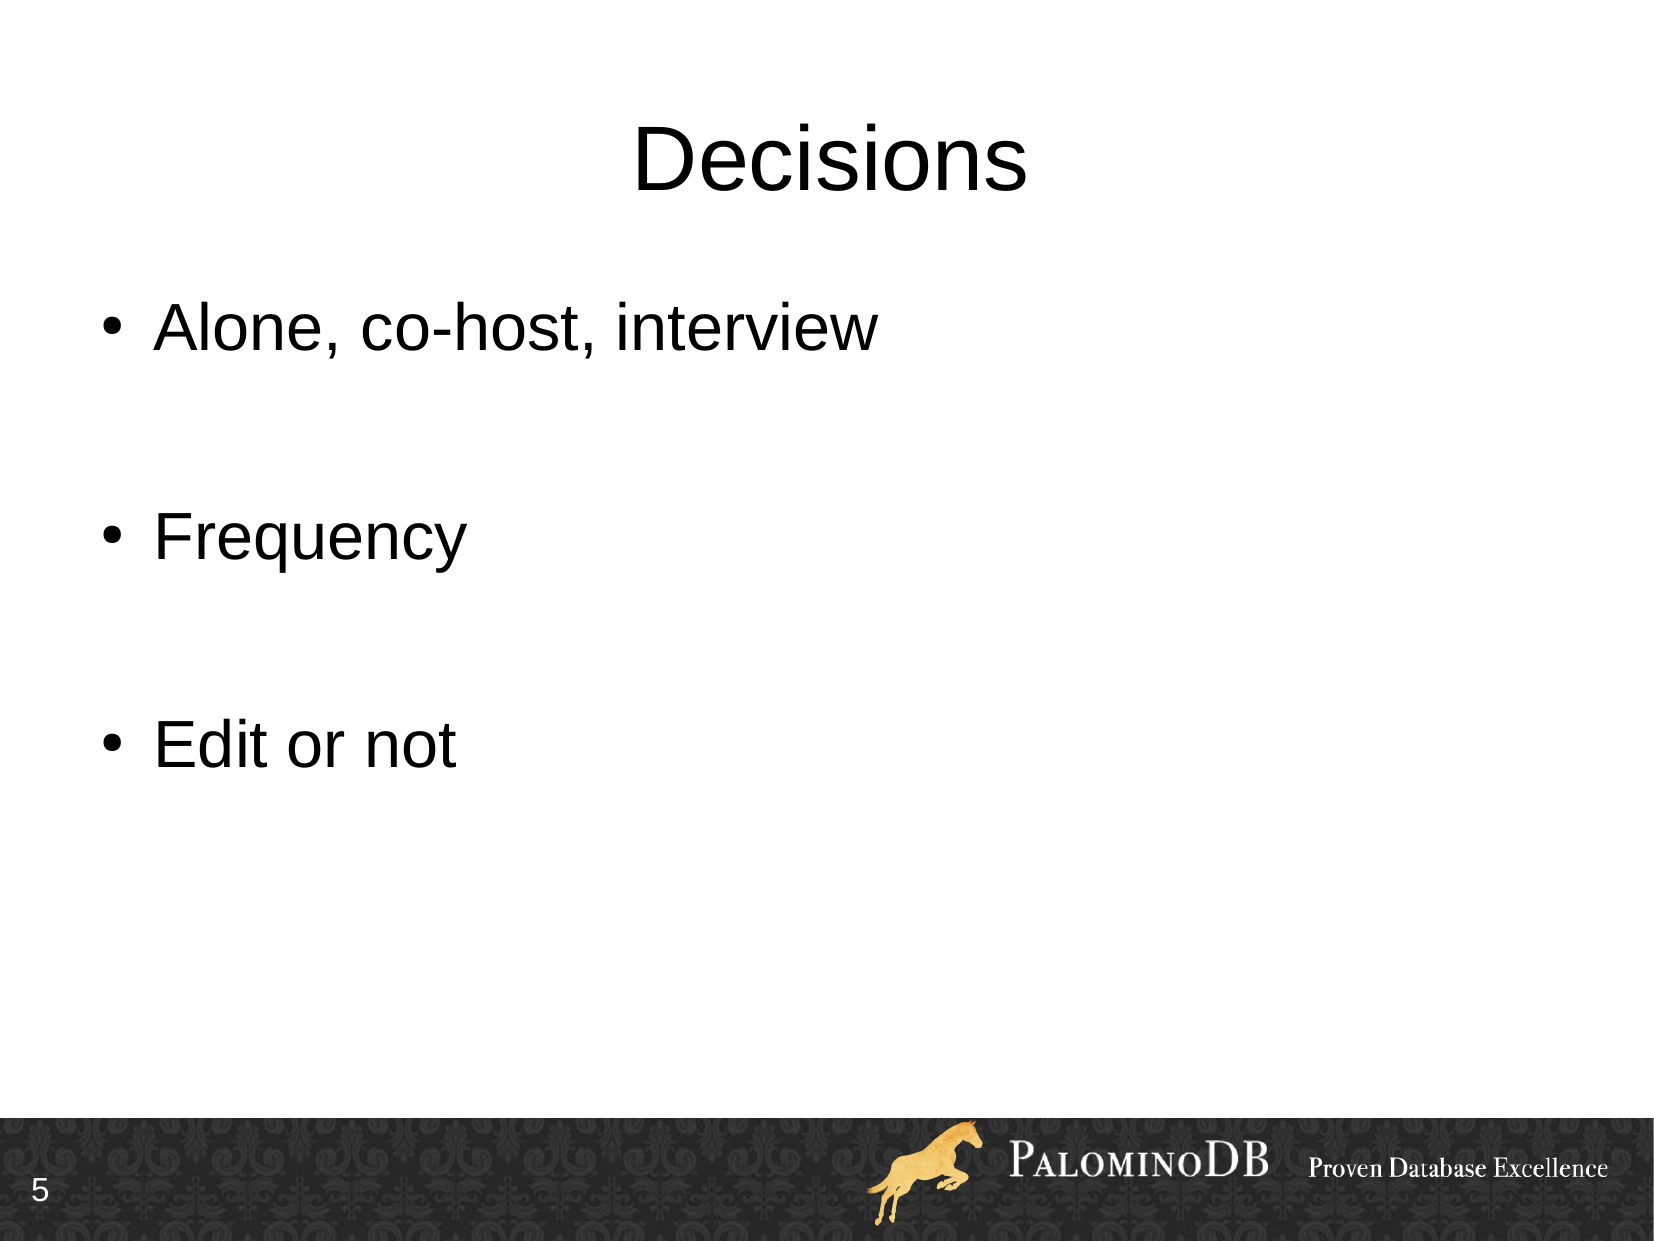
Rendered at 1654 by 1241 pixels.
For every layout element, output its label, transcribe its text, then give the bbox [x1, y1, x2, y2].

picture [0, 1109, 1654, 1241]
title Decisions [86, 55, 1576, 263]
list Alone, co-host, interview Frequency Edit or not [82, 290, 1571, 1109]
